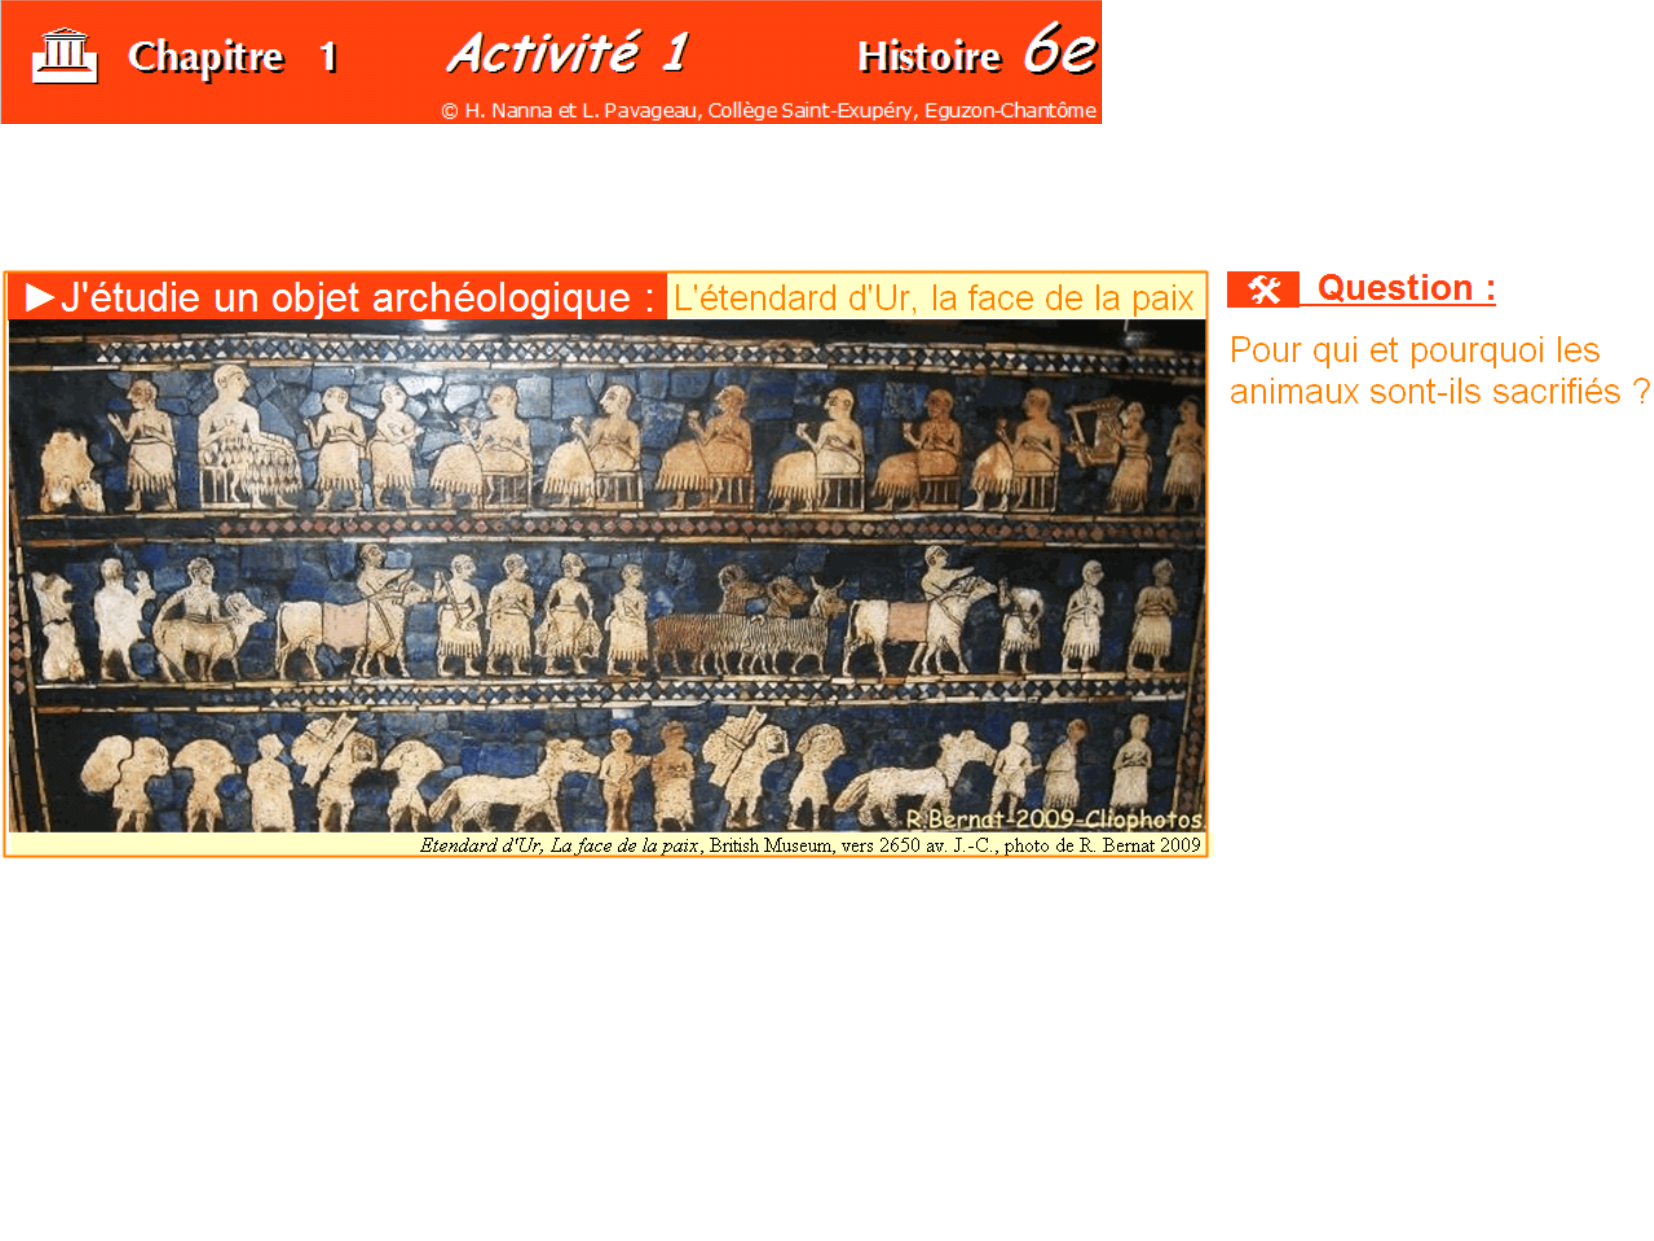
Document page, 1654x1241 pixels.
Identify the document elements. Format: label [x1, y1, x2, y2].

picture [0, 0, 1102, 124]
picture [0, 265, 1654, 865]
